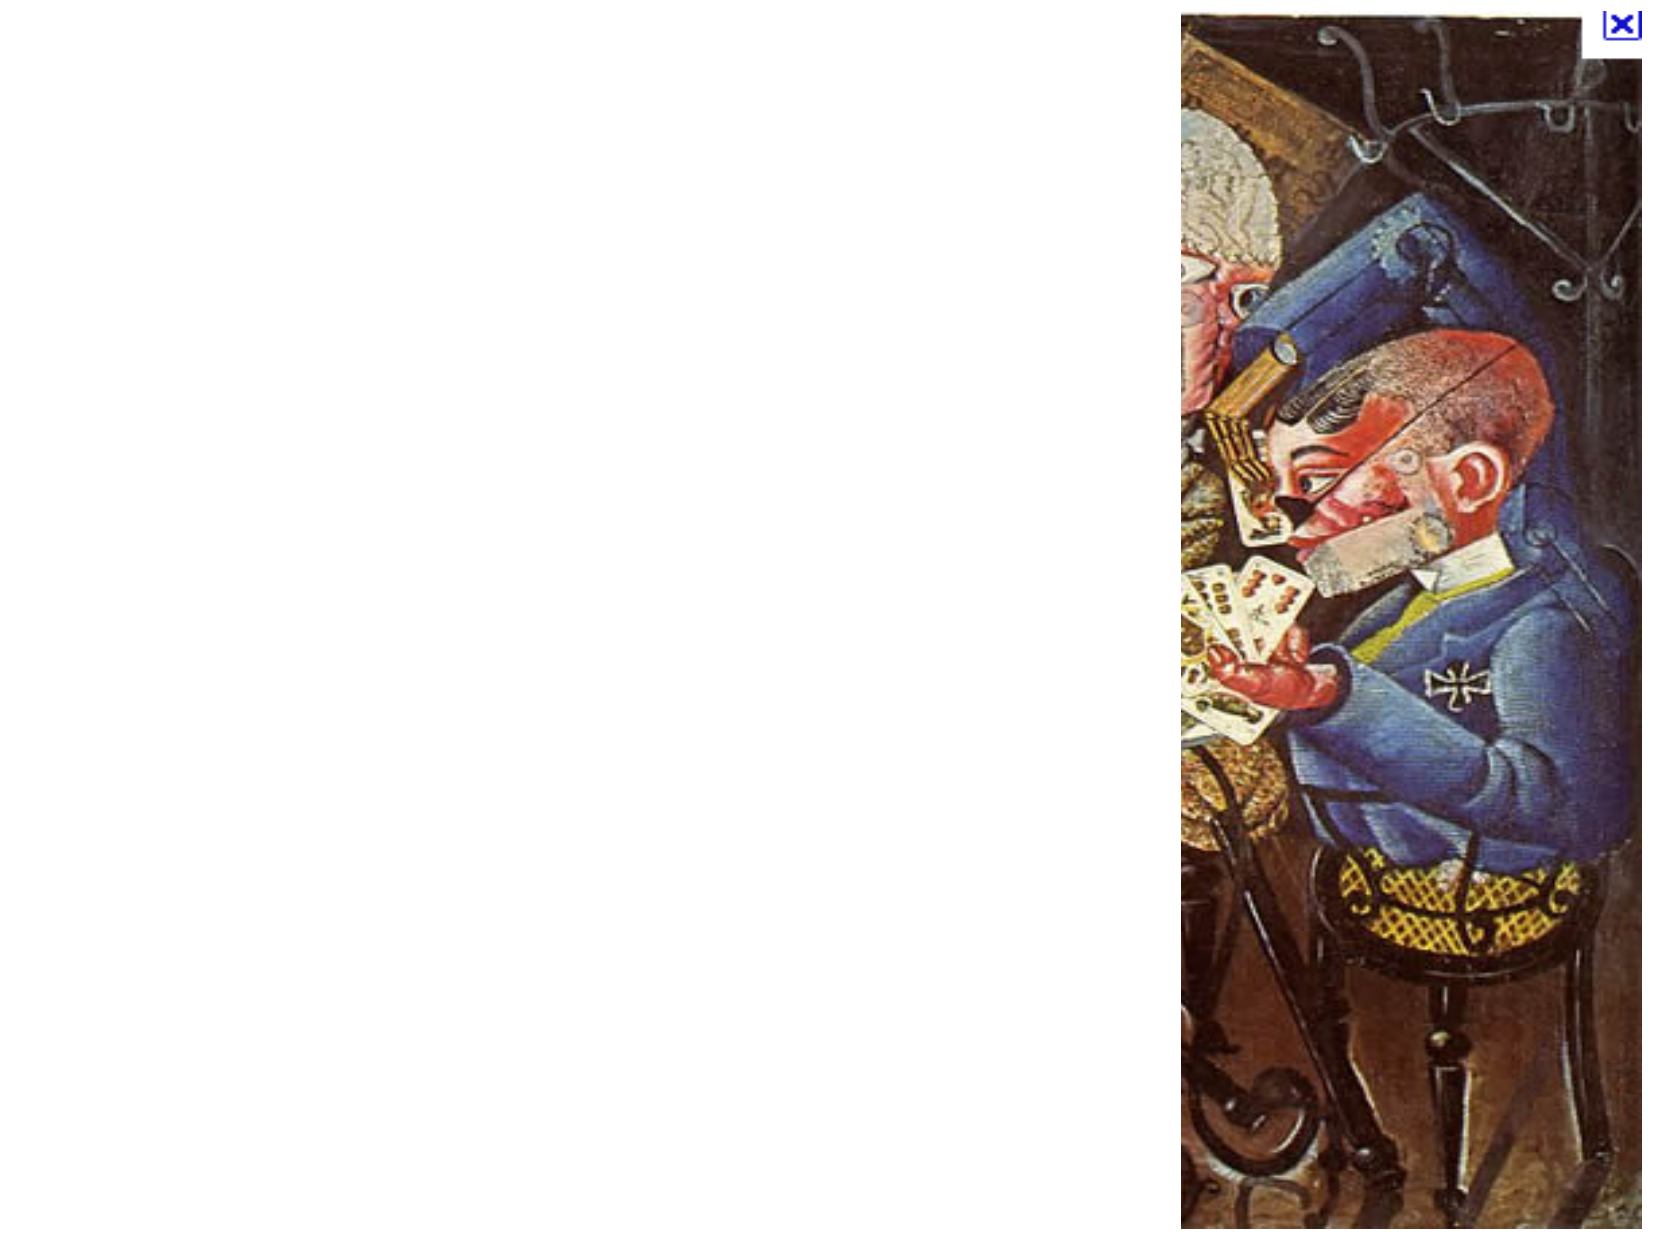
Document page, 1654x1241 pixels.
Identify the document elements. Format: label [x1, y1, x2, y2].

picture [1181, 11, 1642, 1229]
